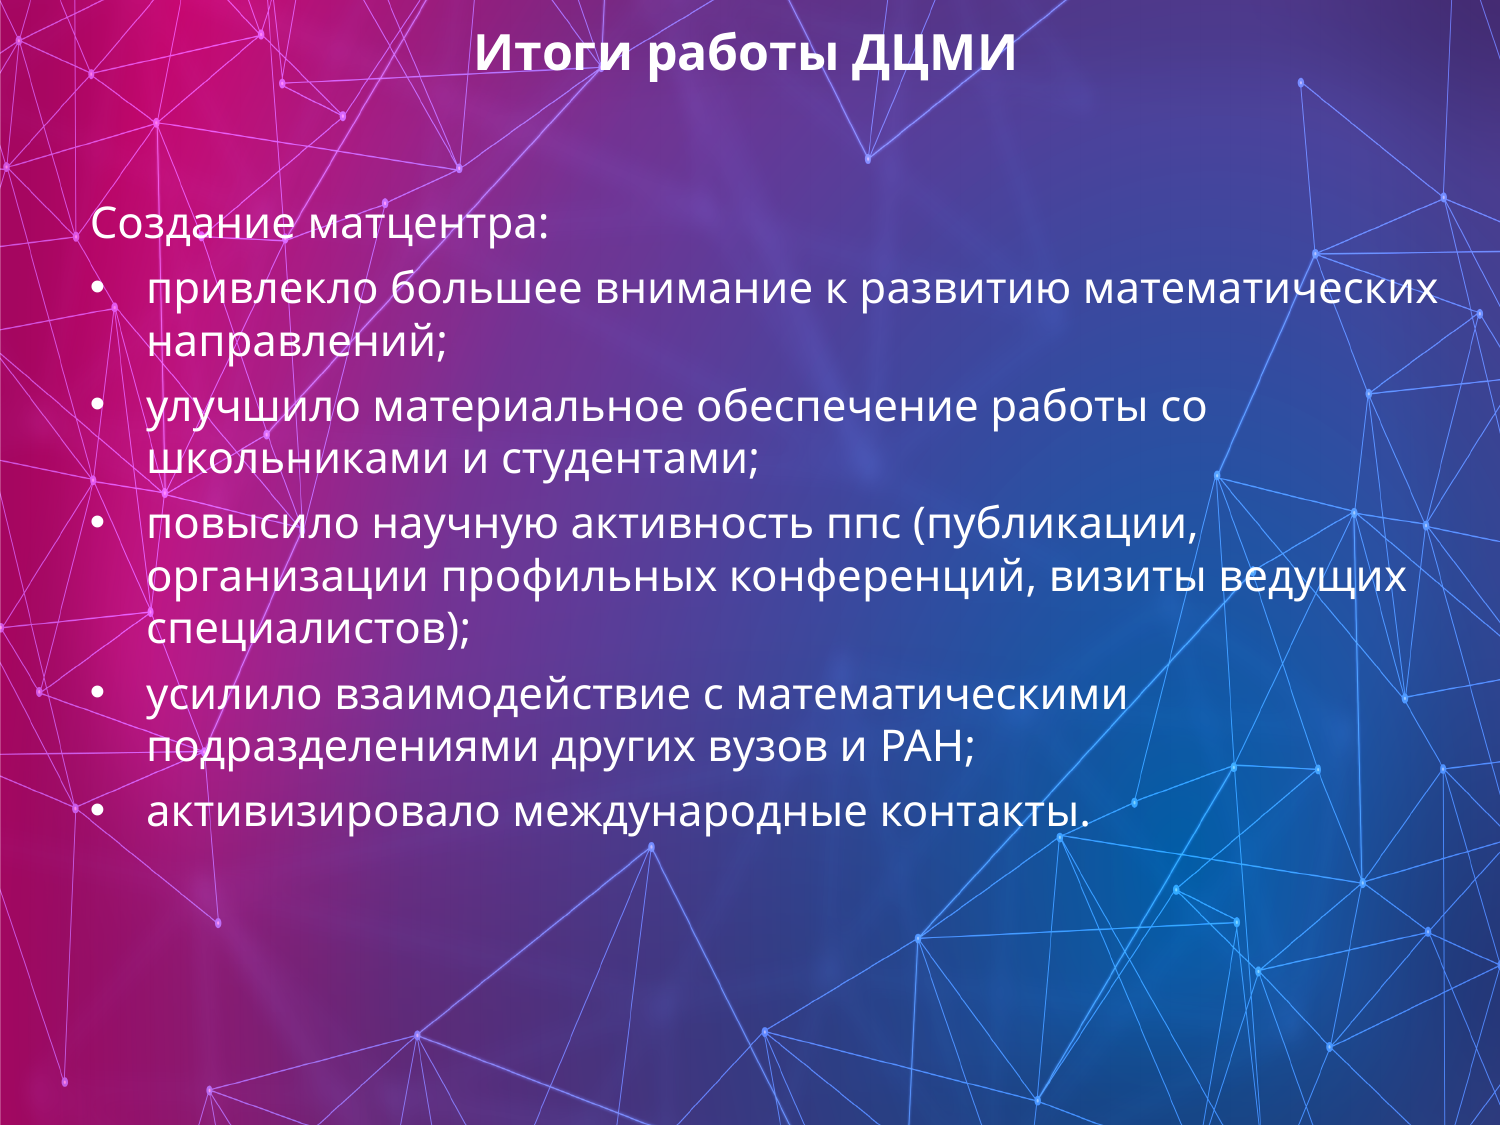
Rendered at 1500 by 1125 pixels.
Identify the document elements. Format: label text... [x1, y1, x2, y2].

text_box Создание матцентра: привлекло большее внимание к развитию математических направлений; улучшило материальное обеспечение работы со школьниками и студентами; повысило научную активность ппс (публикации, организации профильных конференций, визиты ведущих специалистов); усилило взаимодействие с математическими подразделениями других вузов и РАН; активизировало международные контакты. [74, 187, 1459, 863]
picture [0, 0, 1500, 1125]
text_box Итоги работы ДЦМИ [47, 13, 1445, 88]
